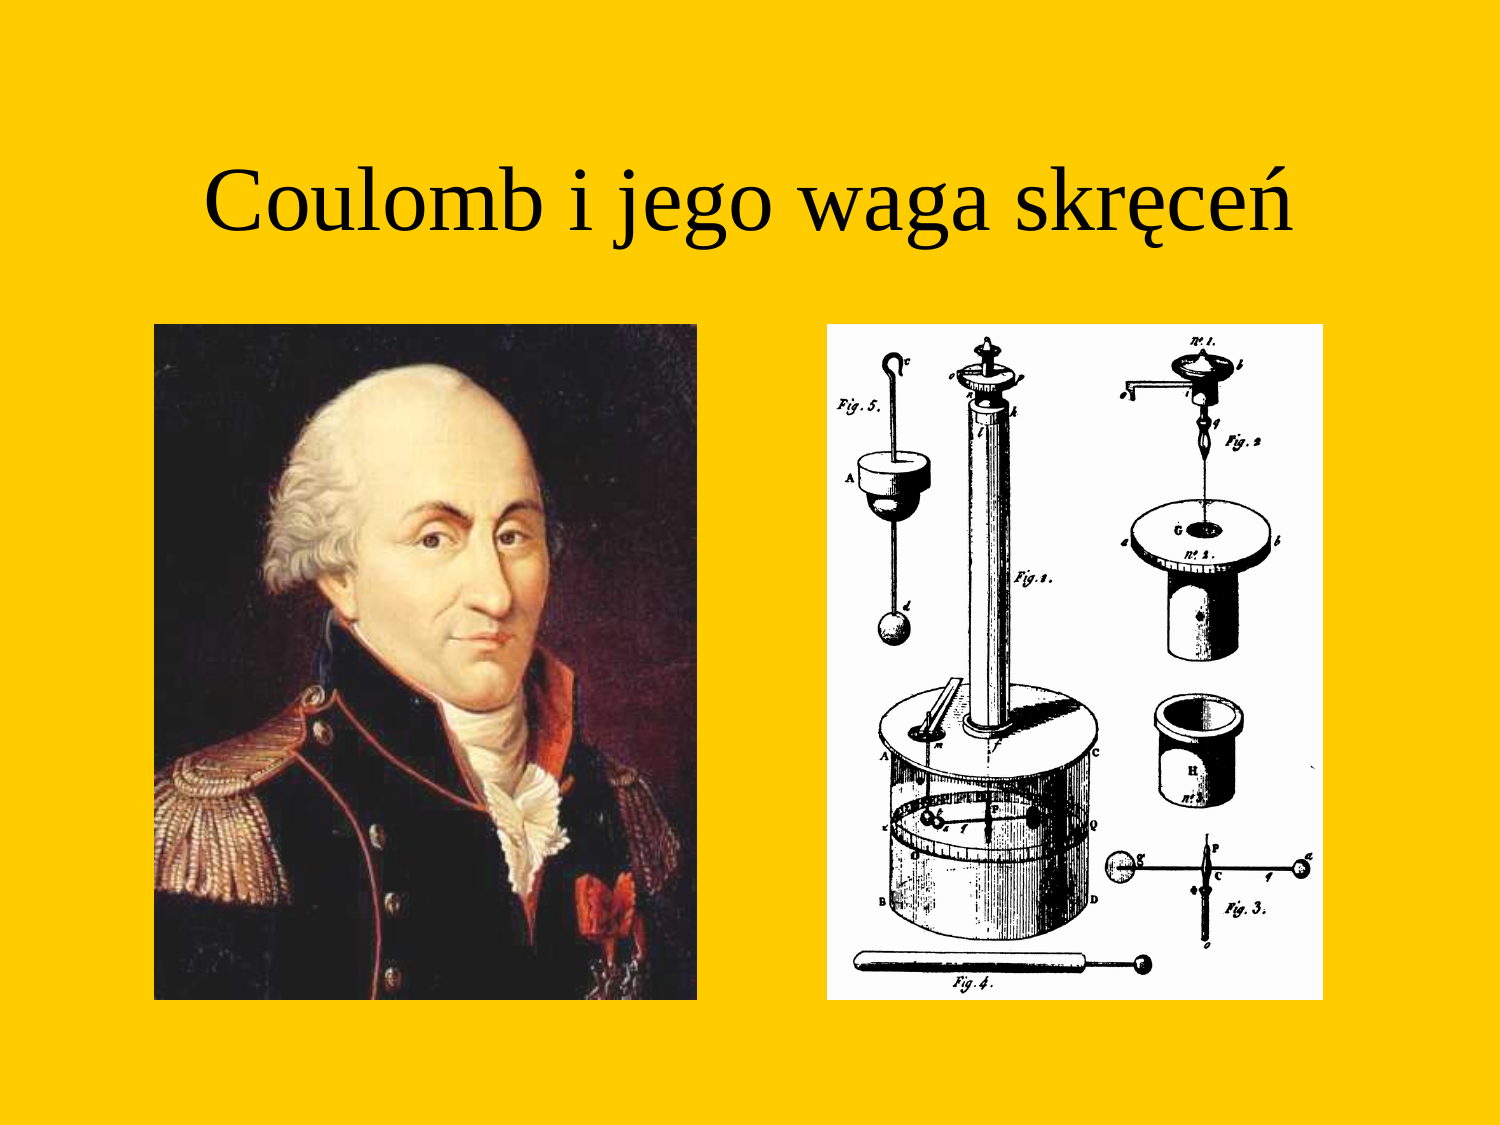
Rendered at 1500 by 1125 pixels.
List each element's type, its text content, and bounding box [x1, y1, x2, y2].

text_box [154, 324, 697, 1001]
text_box [827, 324, 1323, 1001]
title Coulomb i jego waga skręceń [112, 99, 1388, 288]
